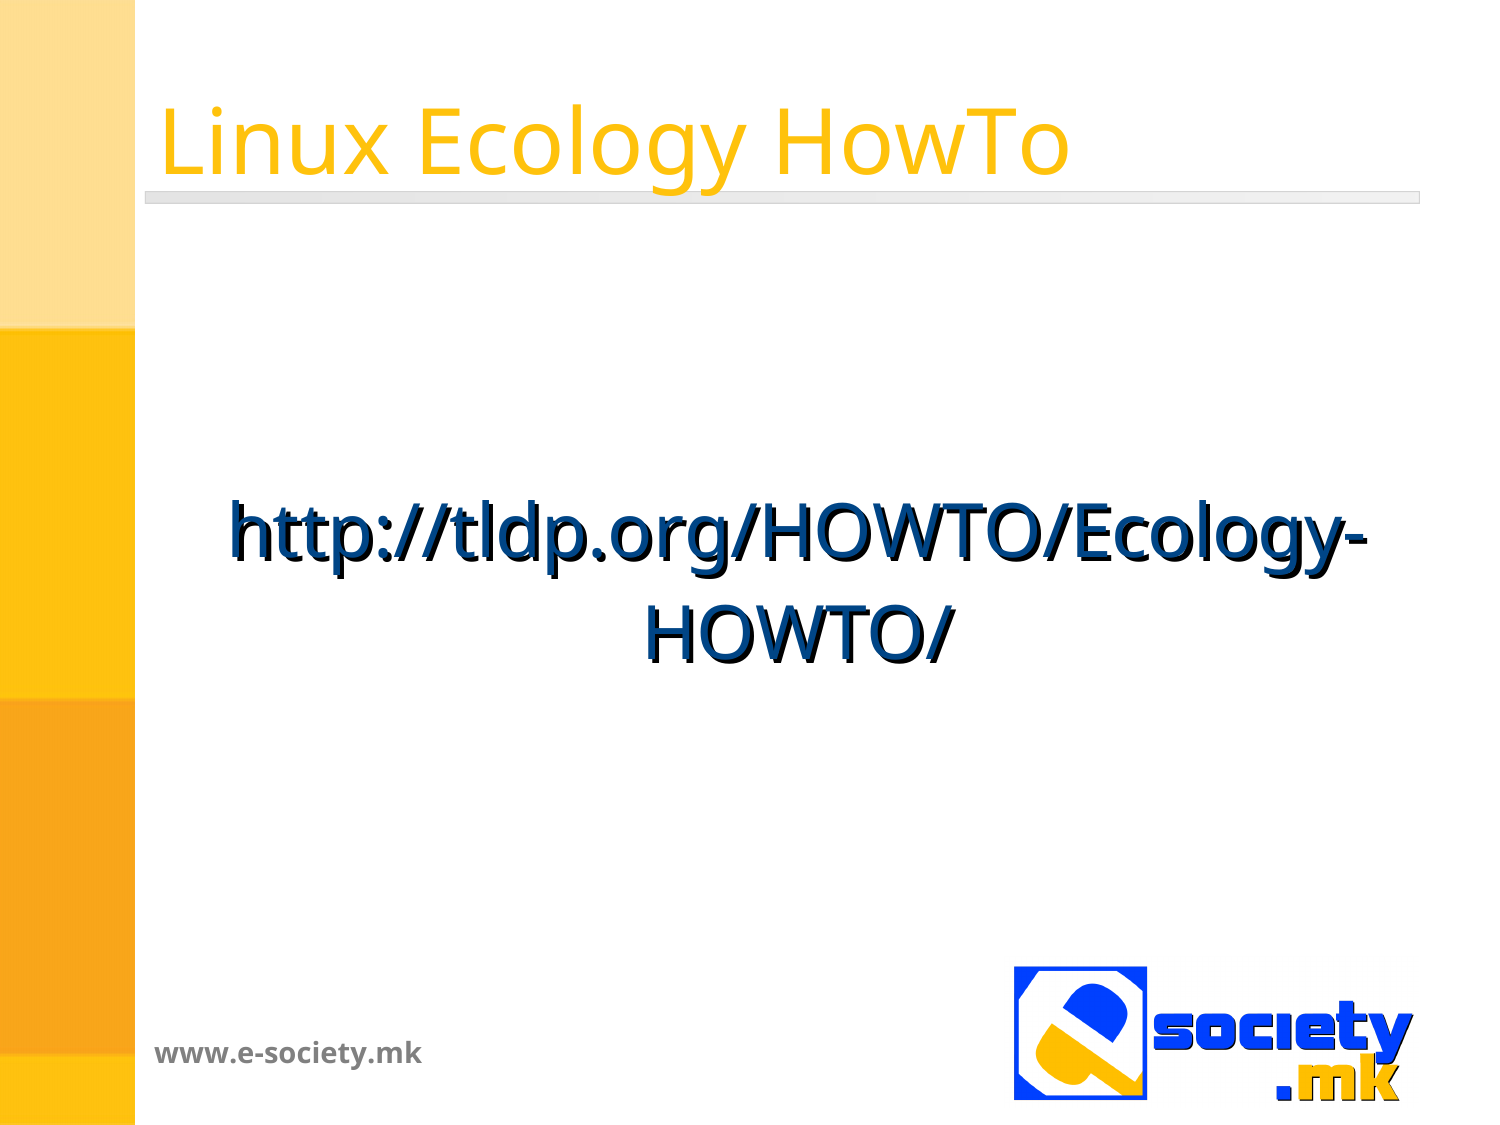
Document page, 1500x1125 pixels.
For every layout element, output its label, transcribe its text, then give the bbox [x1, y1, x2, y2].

picture [0, 0, 135, 1125]
title Linux Ecology HowTo [134, 0, 1425, 312]
picture [1004, 1006, 1419, 1108]
list http://tldp.org/HOWTO/Ecology-HOWTO/ [169, 262, 1425, 1006]
